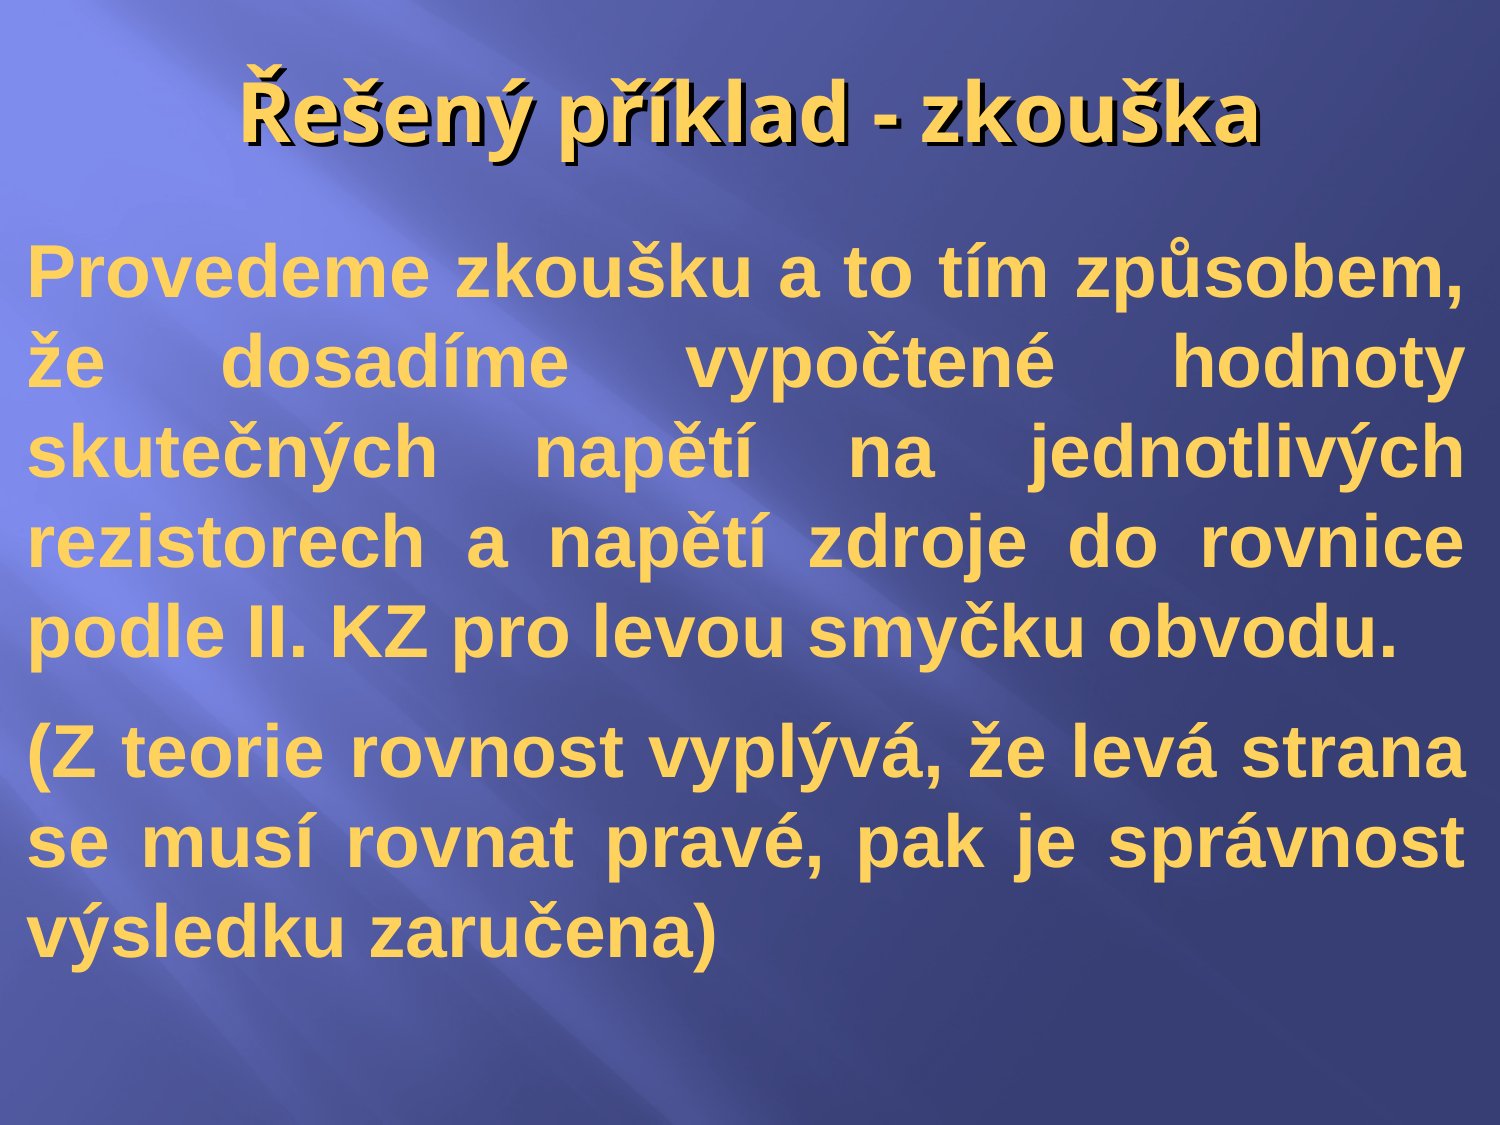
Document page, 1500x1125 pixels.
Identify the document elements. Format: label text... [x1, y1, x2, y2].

text_box Provedeme zkoušku a to tím způsobem, že dosadíme vypočtené hodnoty skutečných napětí na jednotlivých rezistorech a napětí zdroje do rovnice podle II. KZ pro levou smyčku obvodu. (Z teorie rovnost vyplývá, že levá strana se musí rovnat pravé, pak je správnost výsledku zaručena) [11, 160, 1483, 1035]
title Řešený příklad - zkouška [75, 45, 1426, 160]
